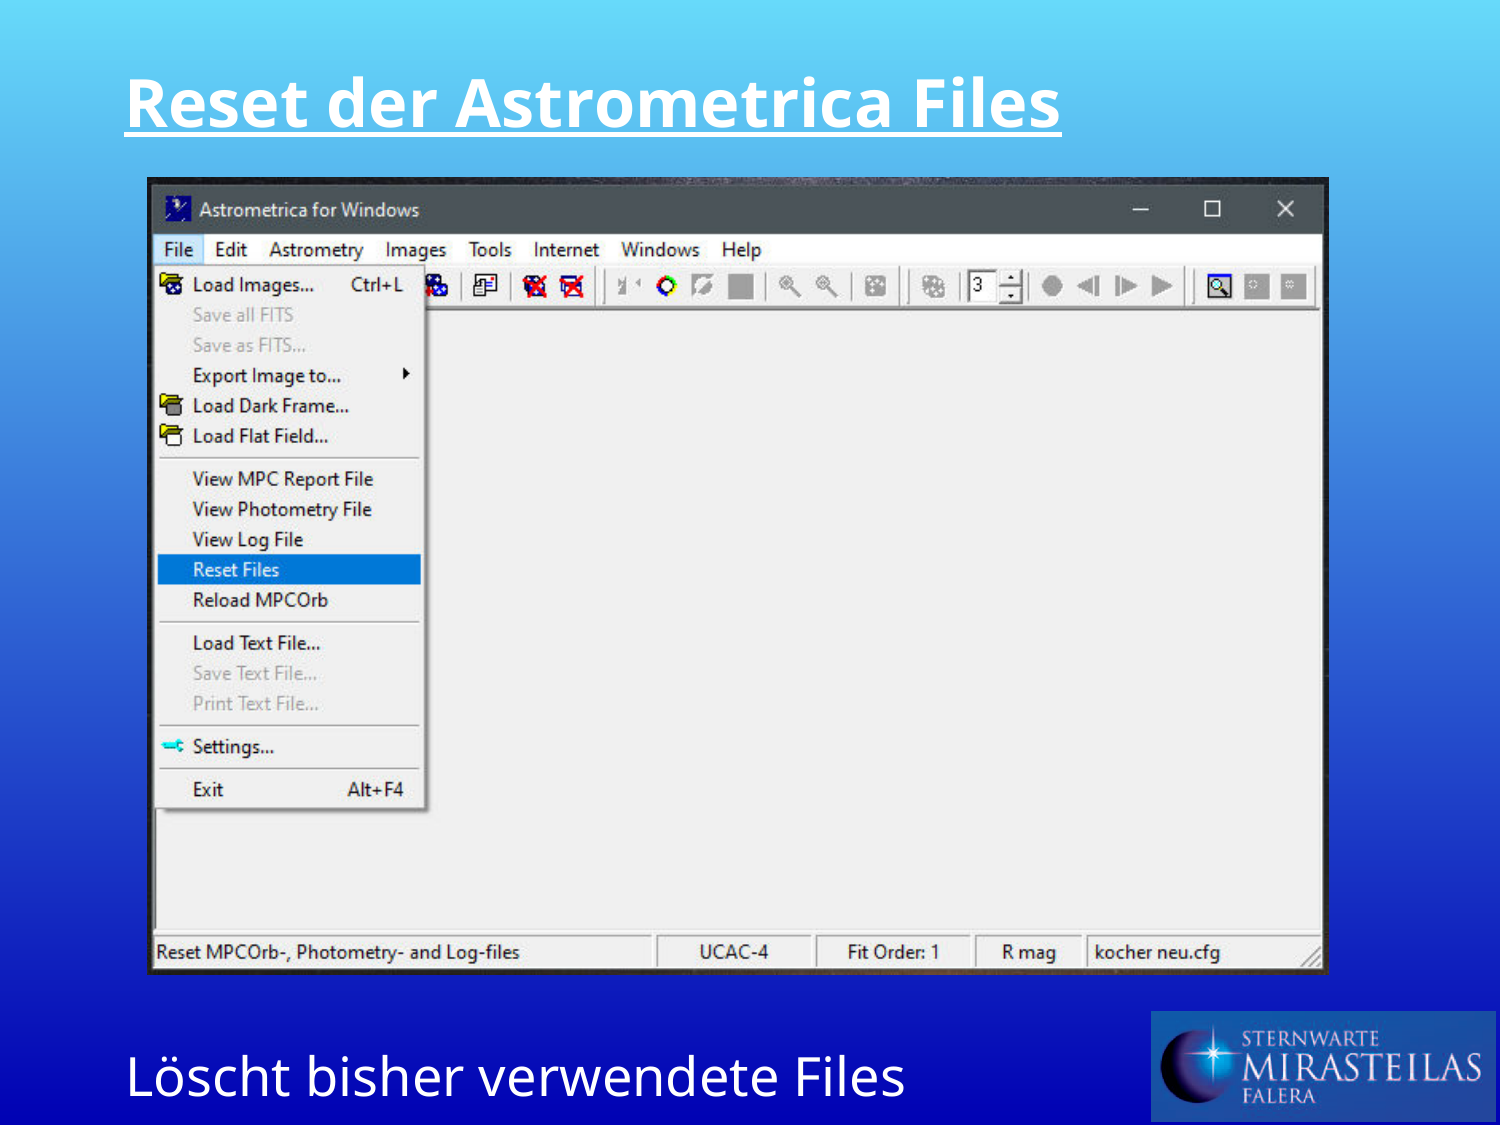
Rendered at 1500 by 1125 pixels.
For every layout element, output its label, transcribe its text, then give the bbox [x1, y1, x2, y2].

picture [1151, 1011, 1496, 1122]
picture [147, 177, 1329, 975]
text_box Reset der Astrometrica Files Löscht bisher verwendete Files [94, 53, 1430, 680]
